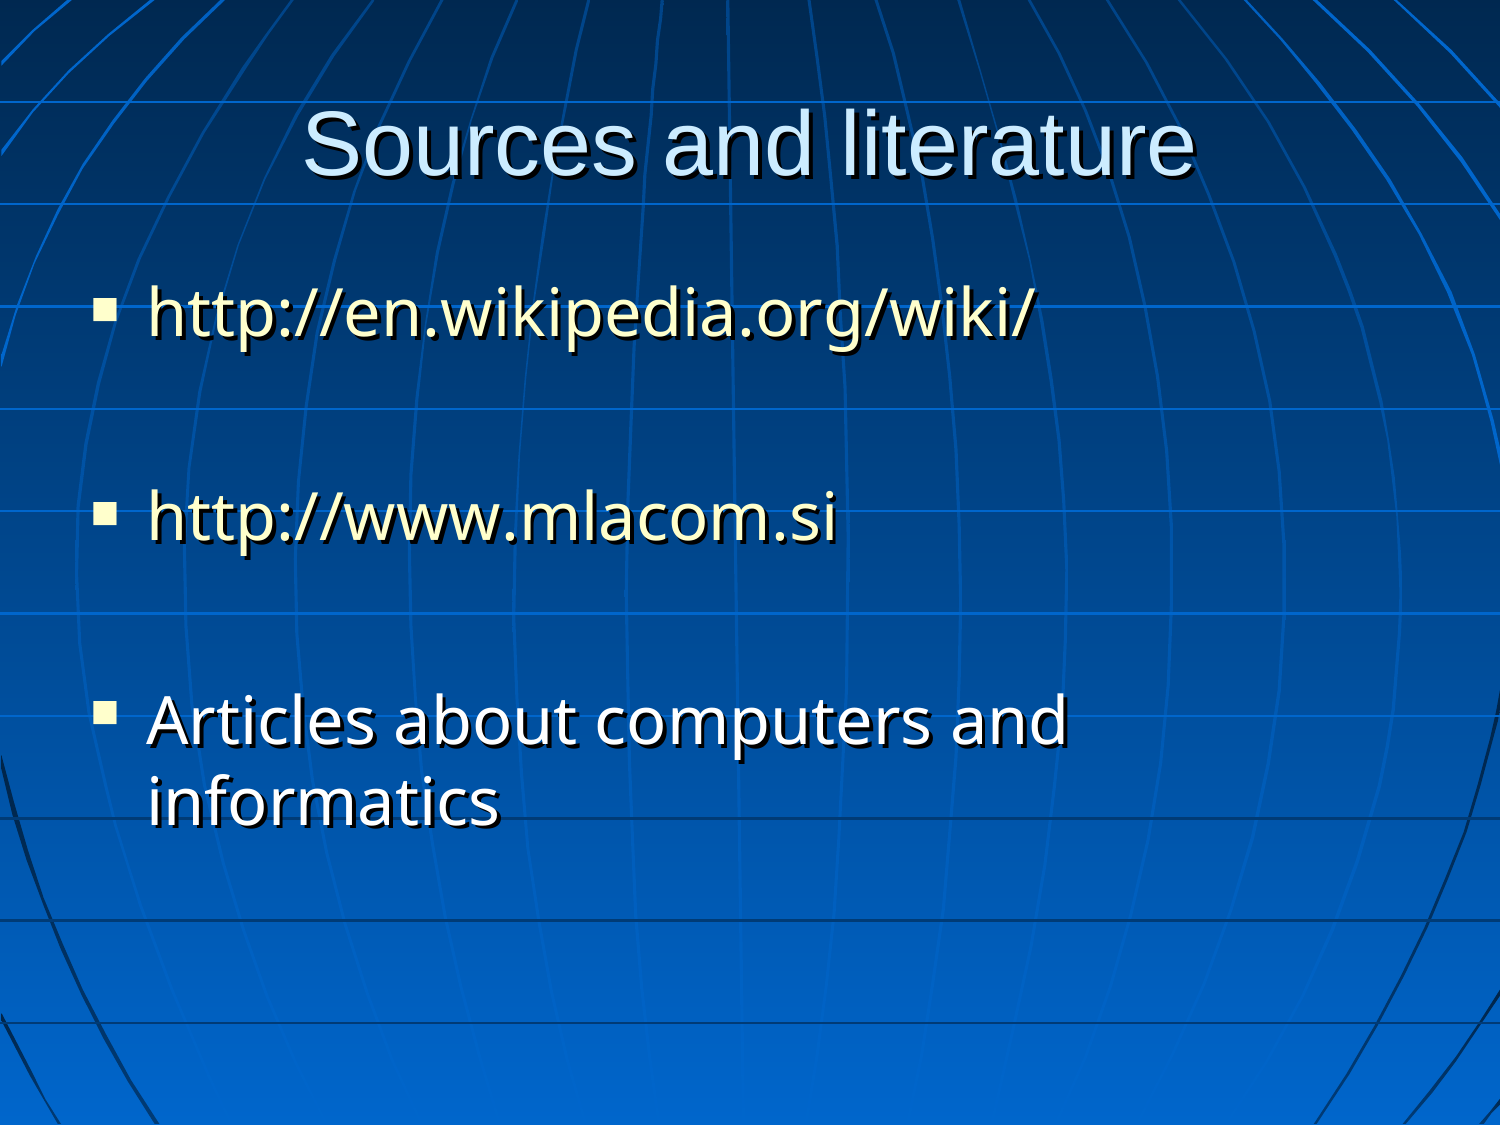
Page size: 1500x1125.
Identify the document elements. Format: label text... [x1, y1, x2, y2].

list http://en.wikipedia.org/wiki/ http://www.mlacom.si Articles about computers and informatics [75, 262, 1426, 1006]
title Sources and literature [75, 45, 1426, 233]
